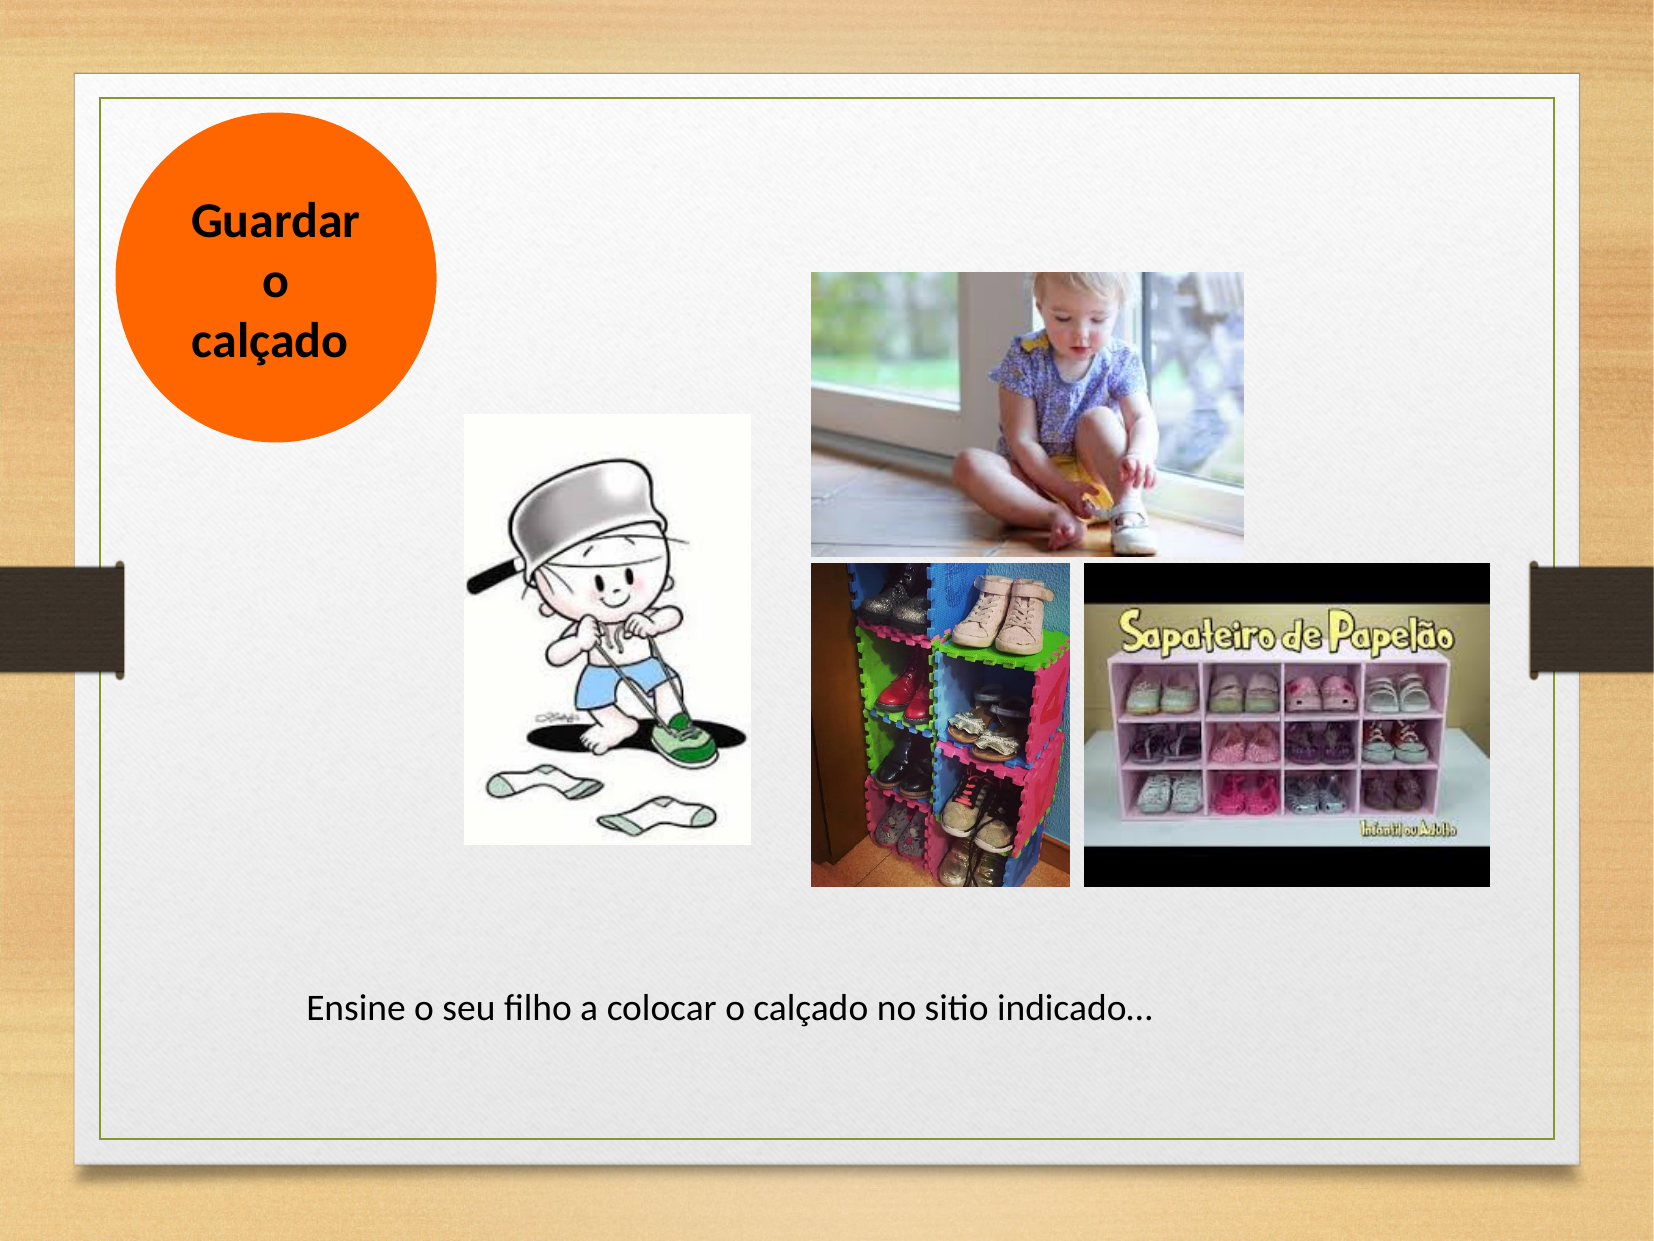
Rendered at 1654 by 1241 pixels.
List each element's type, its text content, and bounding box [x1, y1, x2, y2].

text_box Guardar o calçado [115, 112, 437, 443]
text_box Ensine o seu filho a colocar o calçado no sitio indicado… [71, 888, 1388, 1123]
picture [811, 272, 1244, 558]
picture [464, 414, 751, 845]
picture [811, 563, 1070, 888]
picture [1084, 563, 1490, 888]
